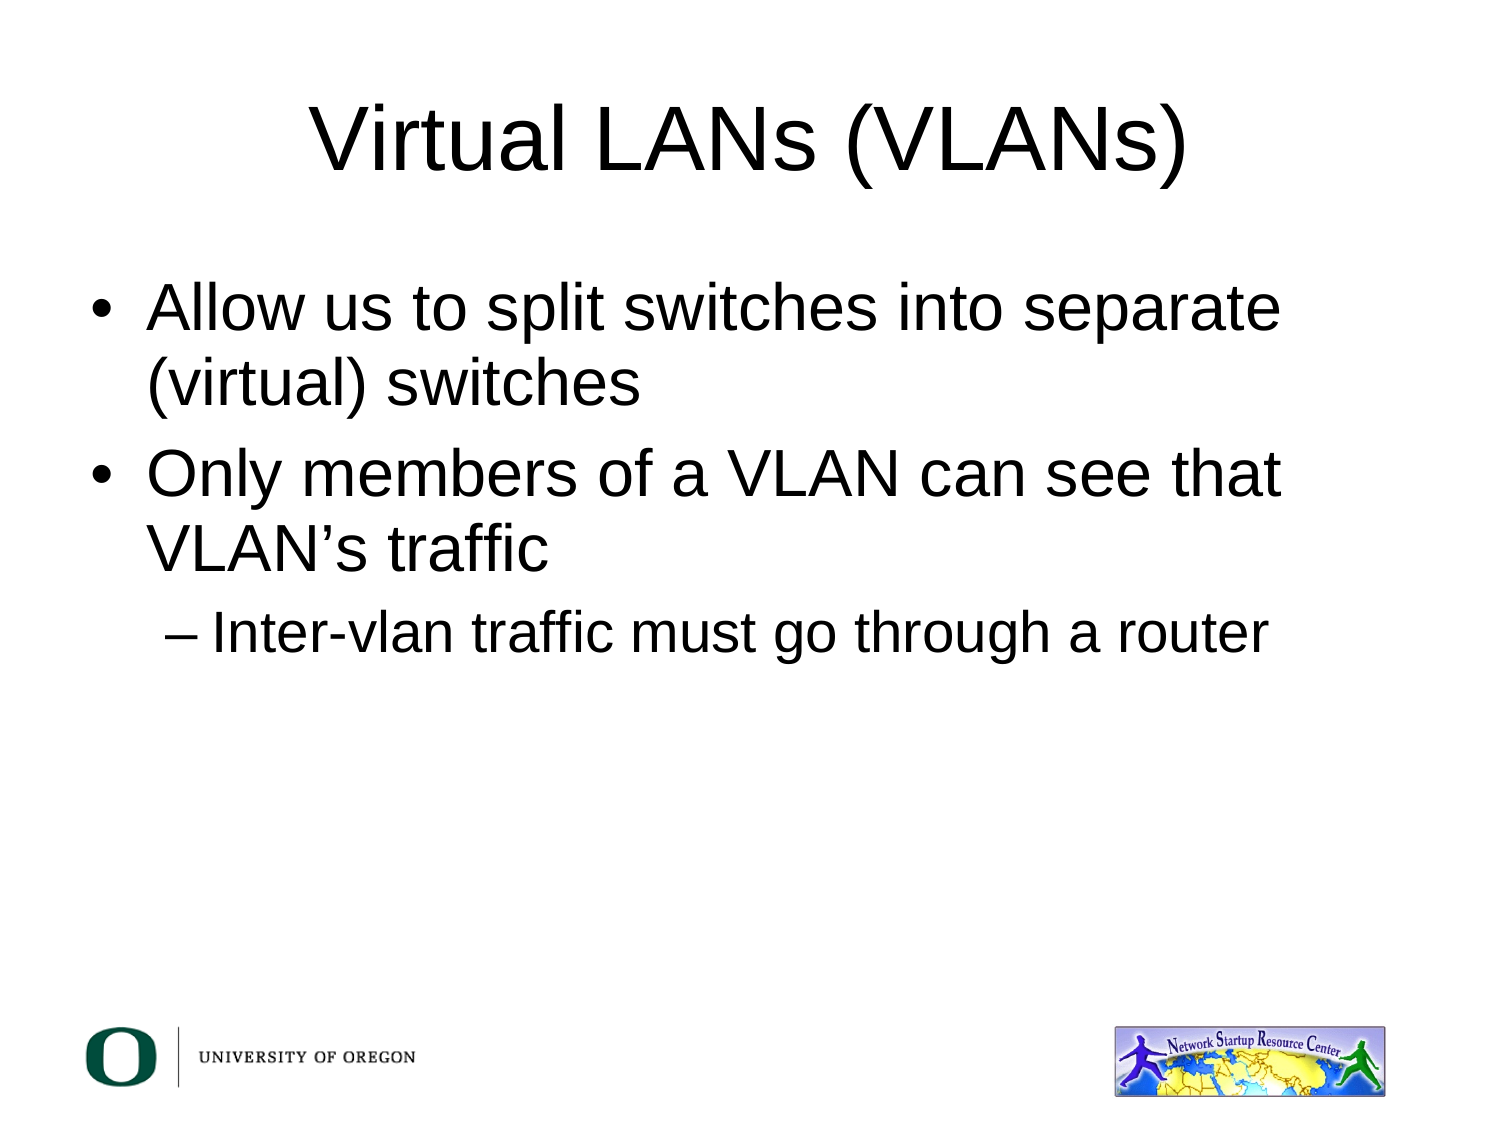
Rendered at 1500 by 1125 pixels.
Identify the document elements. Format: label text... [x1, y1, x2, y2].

list Allow us to split switches into separate (virtual) switches Only members of a VLAN can see that VLAN’s traffic Inter-vlan traffic must go through a router [75, 262, 1426, 1005]
picture [1112, 1024, 1388, 1099]
picture [75, 1024, 426, 1090]
title Virtual LANs (VLANs) [75, 45, 1426, 233]
